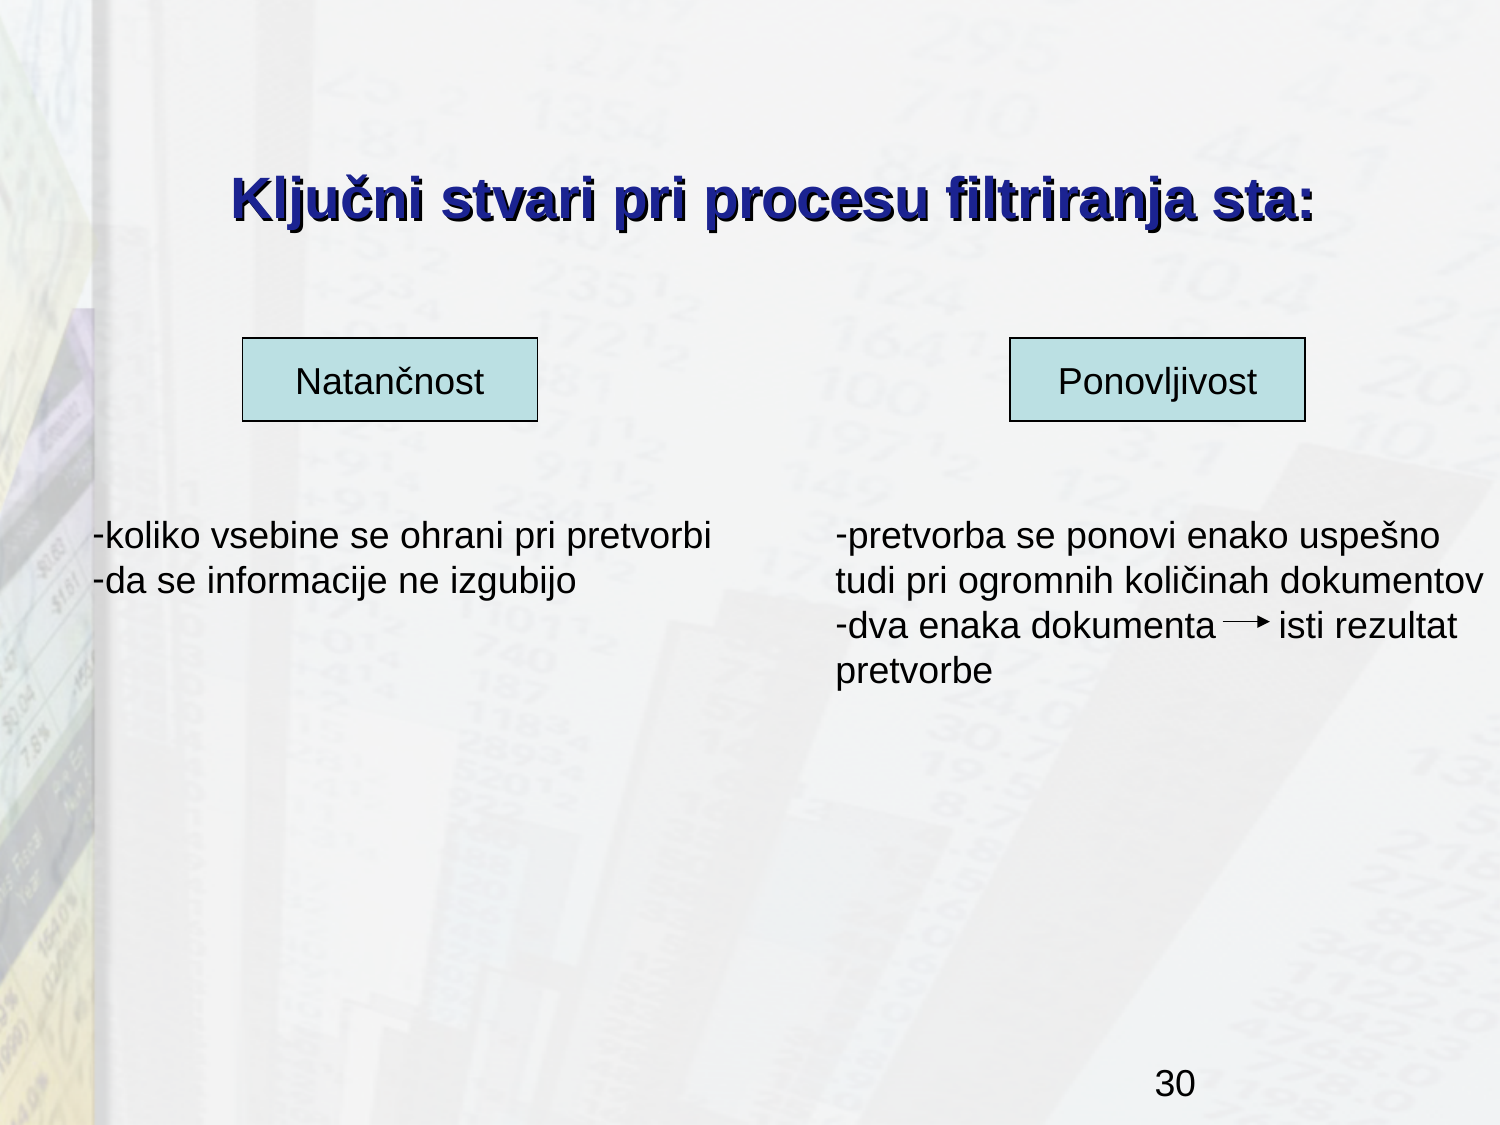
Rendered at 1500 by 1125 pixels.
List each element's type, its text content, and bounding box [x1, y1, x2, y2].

picture [0, 0, 1500, 1125]
text_box Ponovljivost [1010, 338, 1306, 421]
text_box Natančnost [242, 338, 538, 421]
text_box koliko vsebine se ohrani pri pretvorbi da se informacije ne izgubijo [77, 503, 727, 609]
list Ključni stvari pri procesu filtriranja sta: [100, 160, 1447, 244]
text_box pretvorba se ponovi enako uspešno tudi pri ogromnih količinah dokumentov dva enaka dokumenta isti rezultat pretvorbe [820, 503, 1499, 699]
